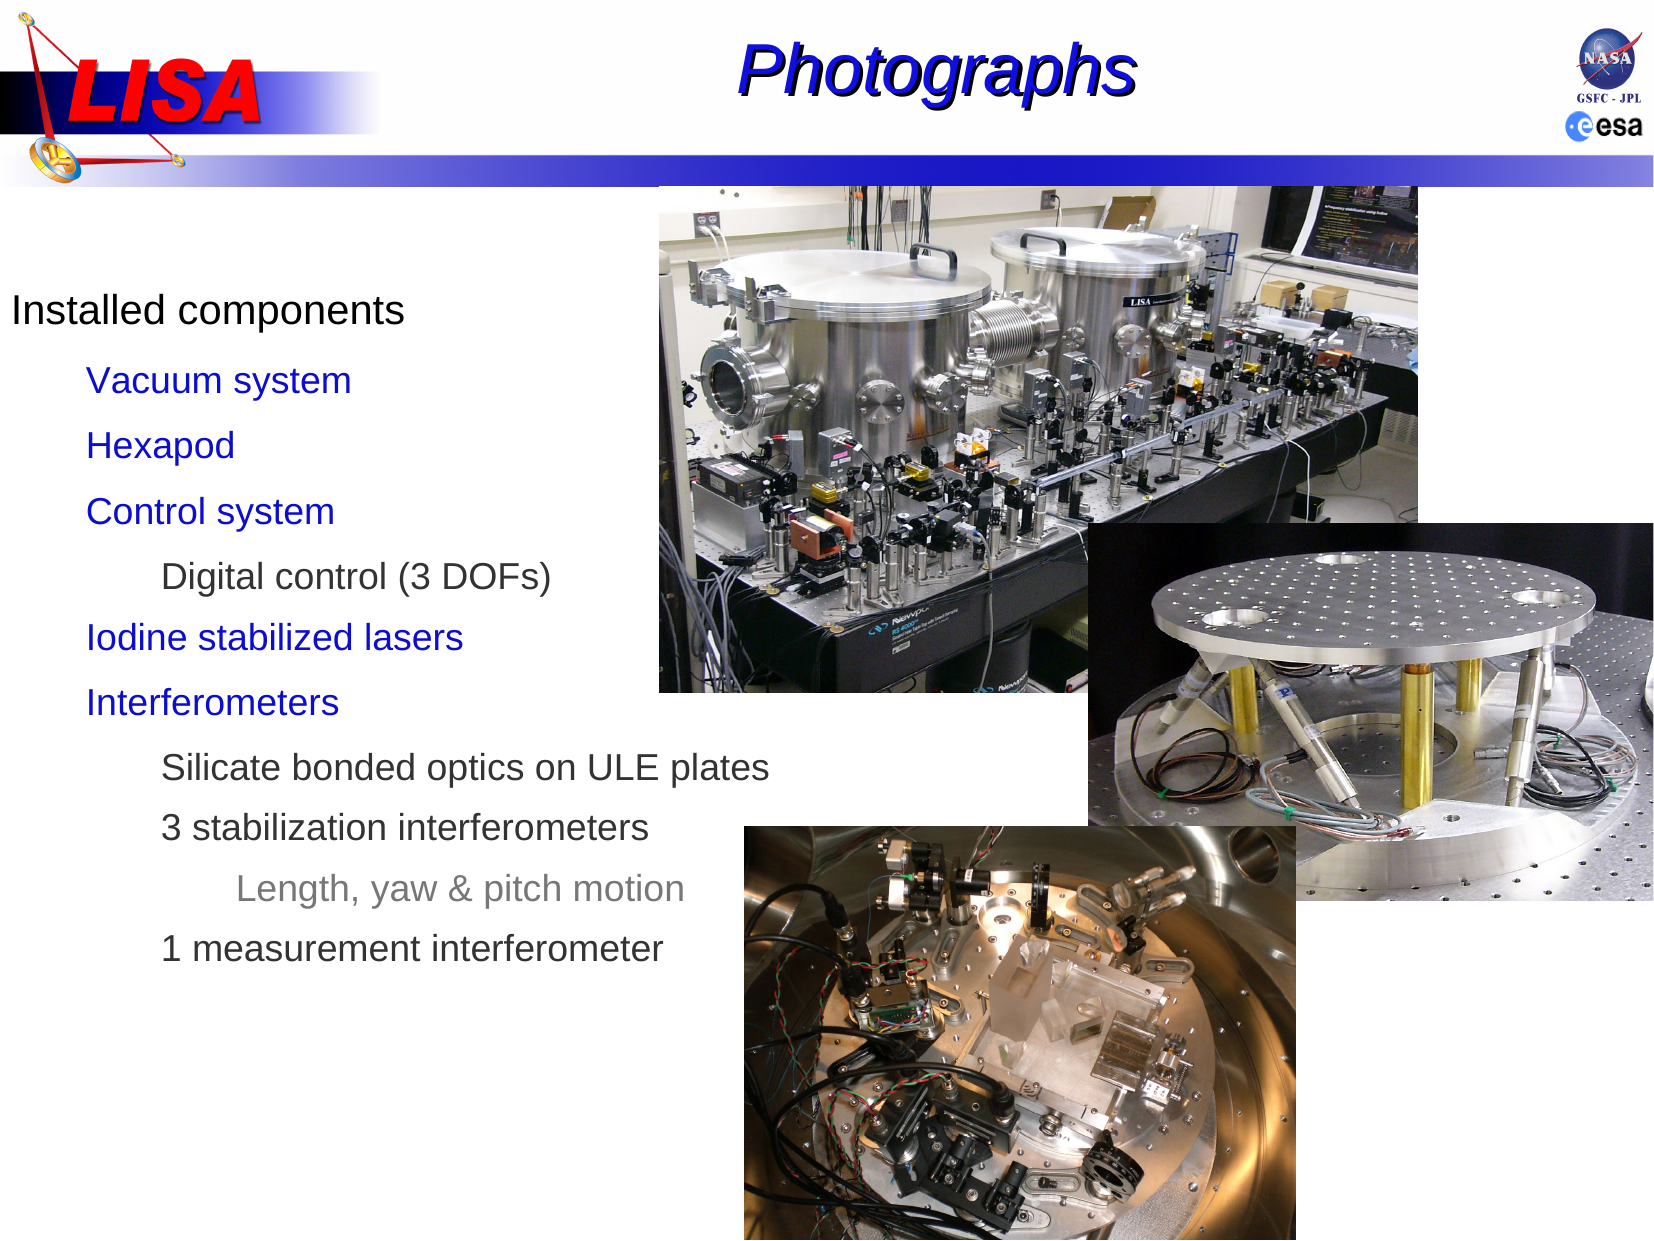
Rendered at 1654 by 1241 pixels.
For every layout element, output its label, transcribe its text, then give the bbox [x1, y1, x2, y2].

picture [0, 0, 1654, 279]
list Installed components Vacuum system Hexapod Control system Digital control (3 DOFs) Iodine stabilized lasers Interferometers Silicate bonded optics on ULE plates 3 stabilization interferometers Length, yaw & pitch motion 1 measurement interferometer [0, 279, 1457, 1241]
title Photographs [316, 0, 1558, 138]
picture [744, 826, 1296, 1241]
picture [1457, 523, 1654, 901]
